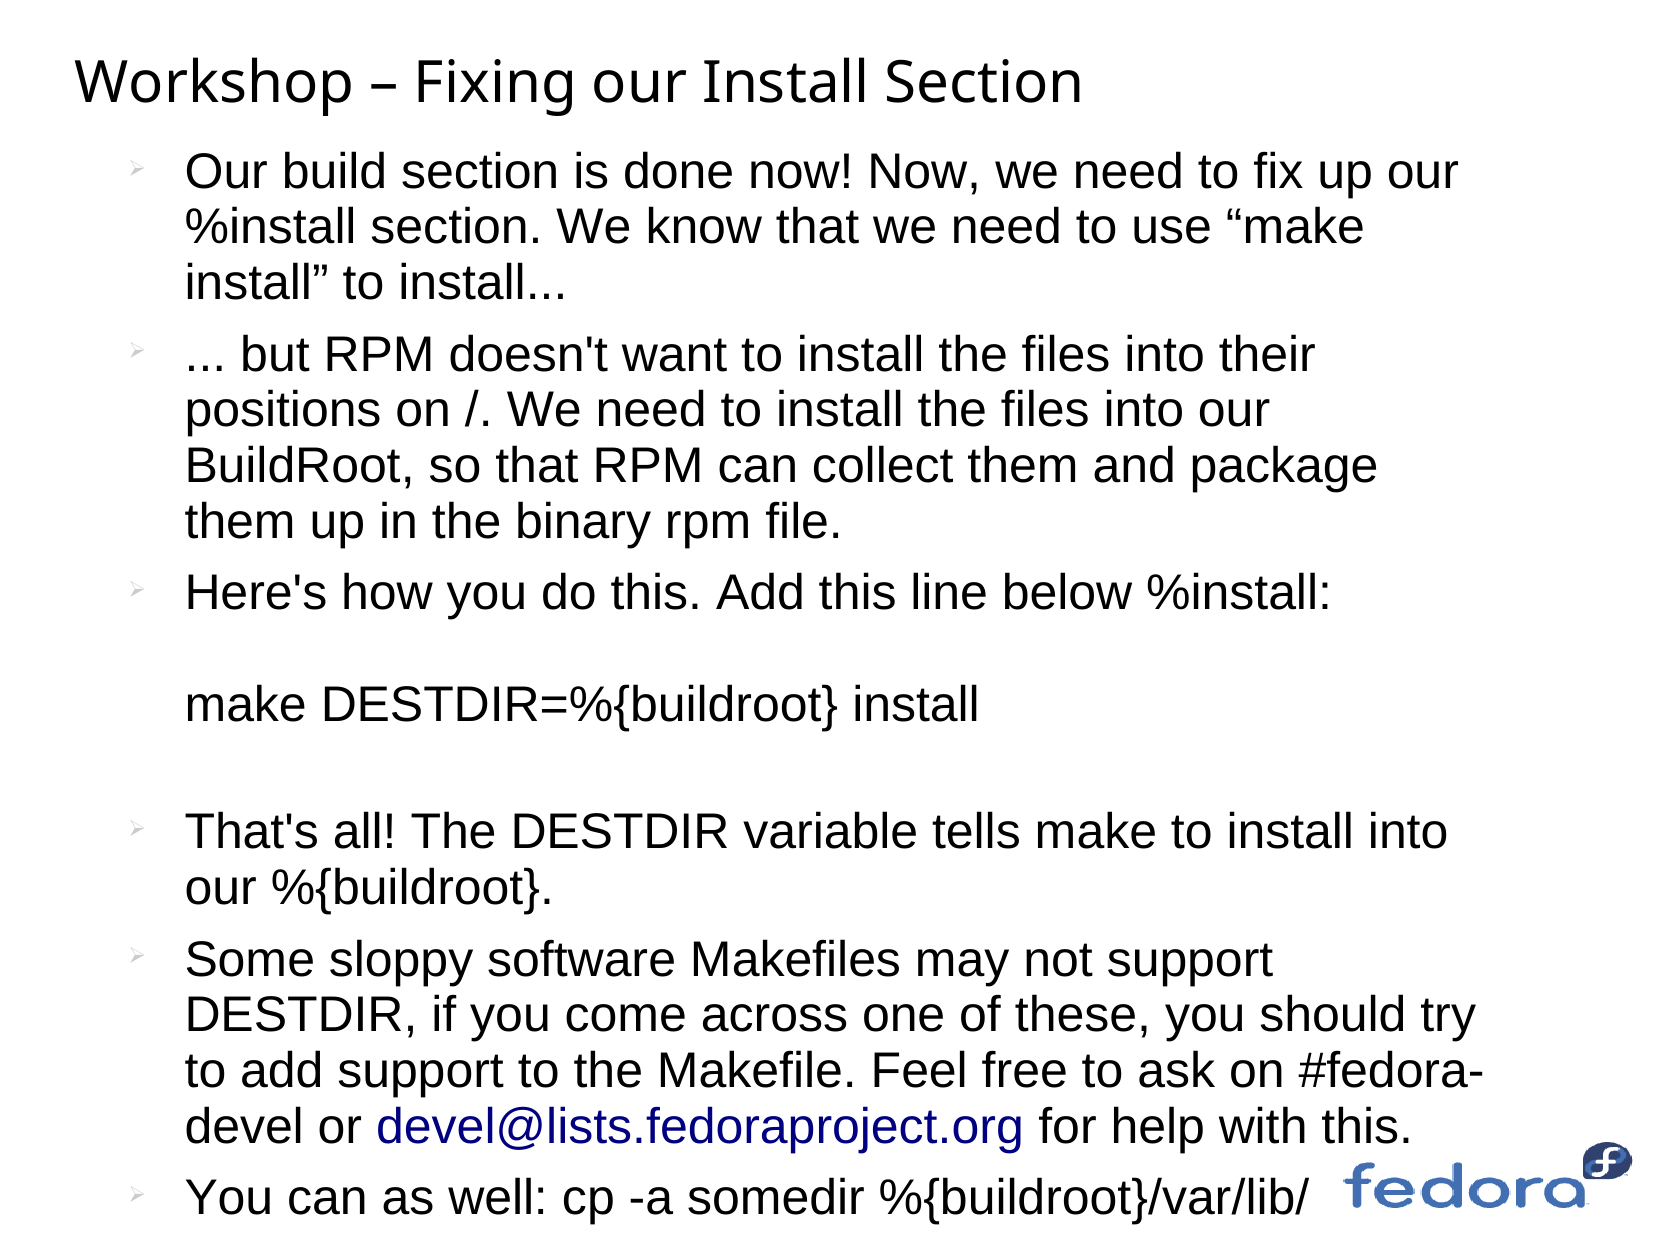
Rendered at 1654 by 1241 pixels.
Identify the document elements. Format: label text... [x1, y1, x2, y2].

list Our build section is done now! Now, we need to fix up our %install section. We know that we need to use “make install” to install... ... but RPM doesn't want to install the files into their positions on /. We need to install the files into our BuildRoot, so that RPM can collect them and package them up in the binary rpm file. Here's how you do this. Add this line below %install: make DESTDIR=%{buildroot} install That's all! The DESTDIR variable tells make to install into our %{buildroot}. Some sloppy software Makefiles may not support DESTDIR, if you come across one of these, you should try to add support to the Makefile. Feel free to ask on #fedora-devel or devel@lists.fedoraproject.org for help with this. You can as well: cp -a somedir %{buildroot}/var/lib/ [72, 142, 1496, 1154]
title Workshop – Fixing our Install Section [74, 20, 1506, 139]
picture [1332, 1124, 1651, 1227]
